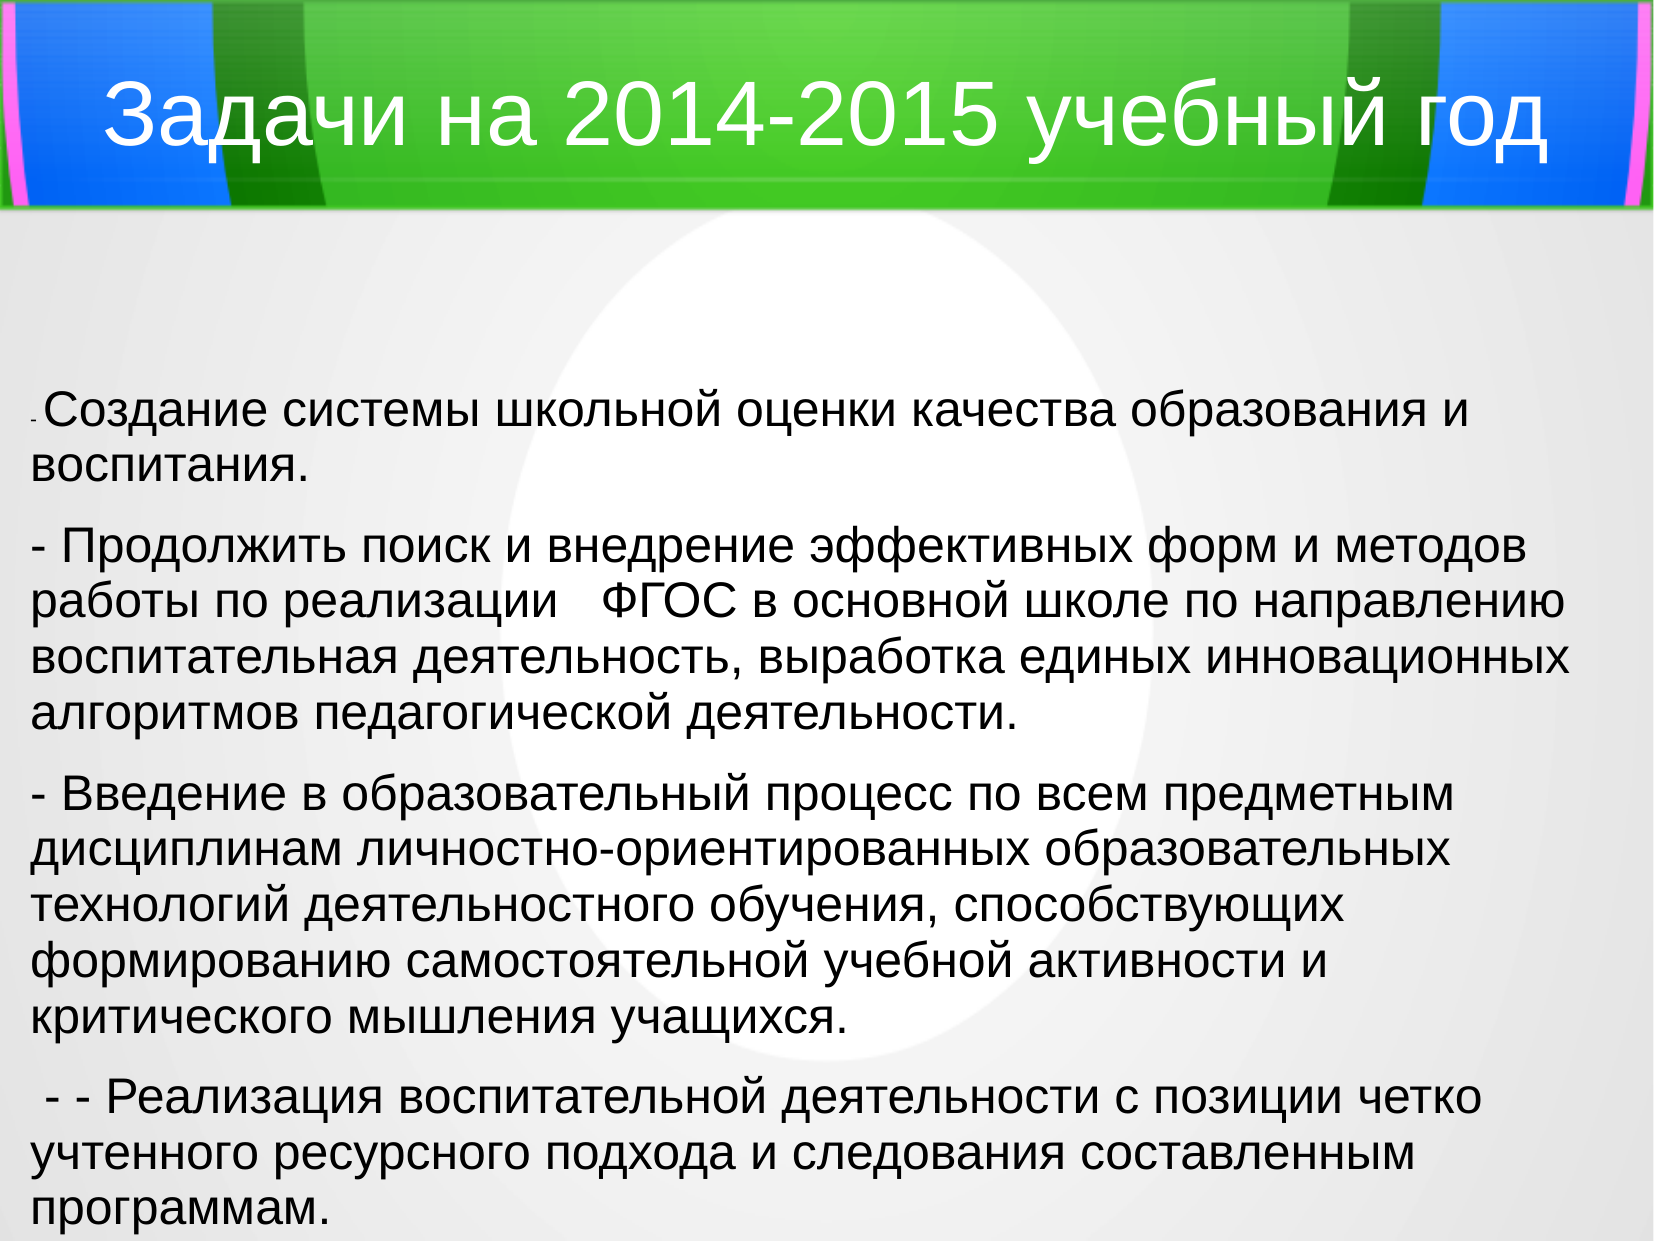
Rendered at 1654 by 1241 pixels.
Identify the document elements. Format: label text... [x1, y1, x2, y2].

picture [0, 0, 1654, 1241]
title Задачи на 2014-2015 учебный год [82, 49, 1571, 179]
text_box - Создание системы школьной оценки качества образования и воспитания. - Продолжить поиск и внедрение эффективных форм и методов работы по реализации ФГОС в основной школе по направлению воспитательная деятельность, выработка единых инновационных алгоритмов педагогической деятельности. - Введение в образовательный процесс по всем предметным дисциплинам личностно-ориентированных образовательных технологий деятельностного обучения, способствующих формированию самостоятельной учебной активности и критического мышления учащихся. - - Реализация воспитательной деятельности с позиции четко учтенного ресурсного подхода и следования составленным программам. [15, 373, 1641, 1241]
